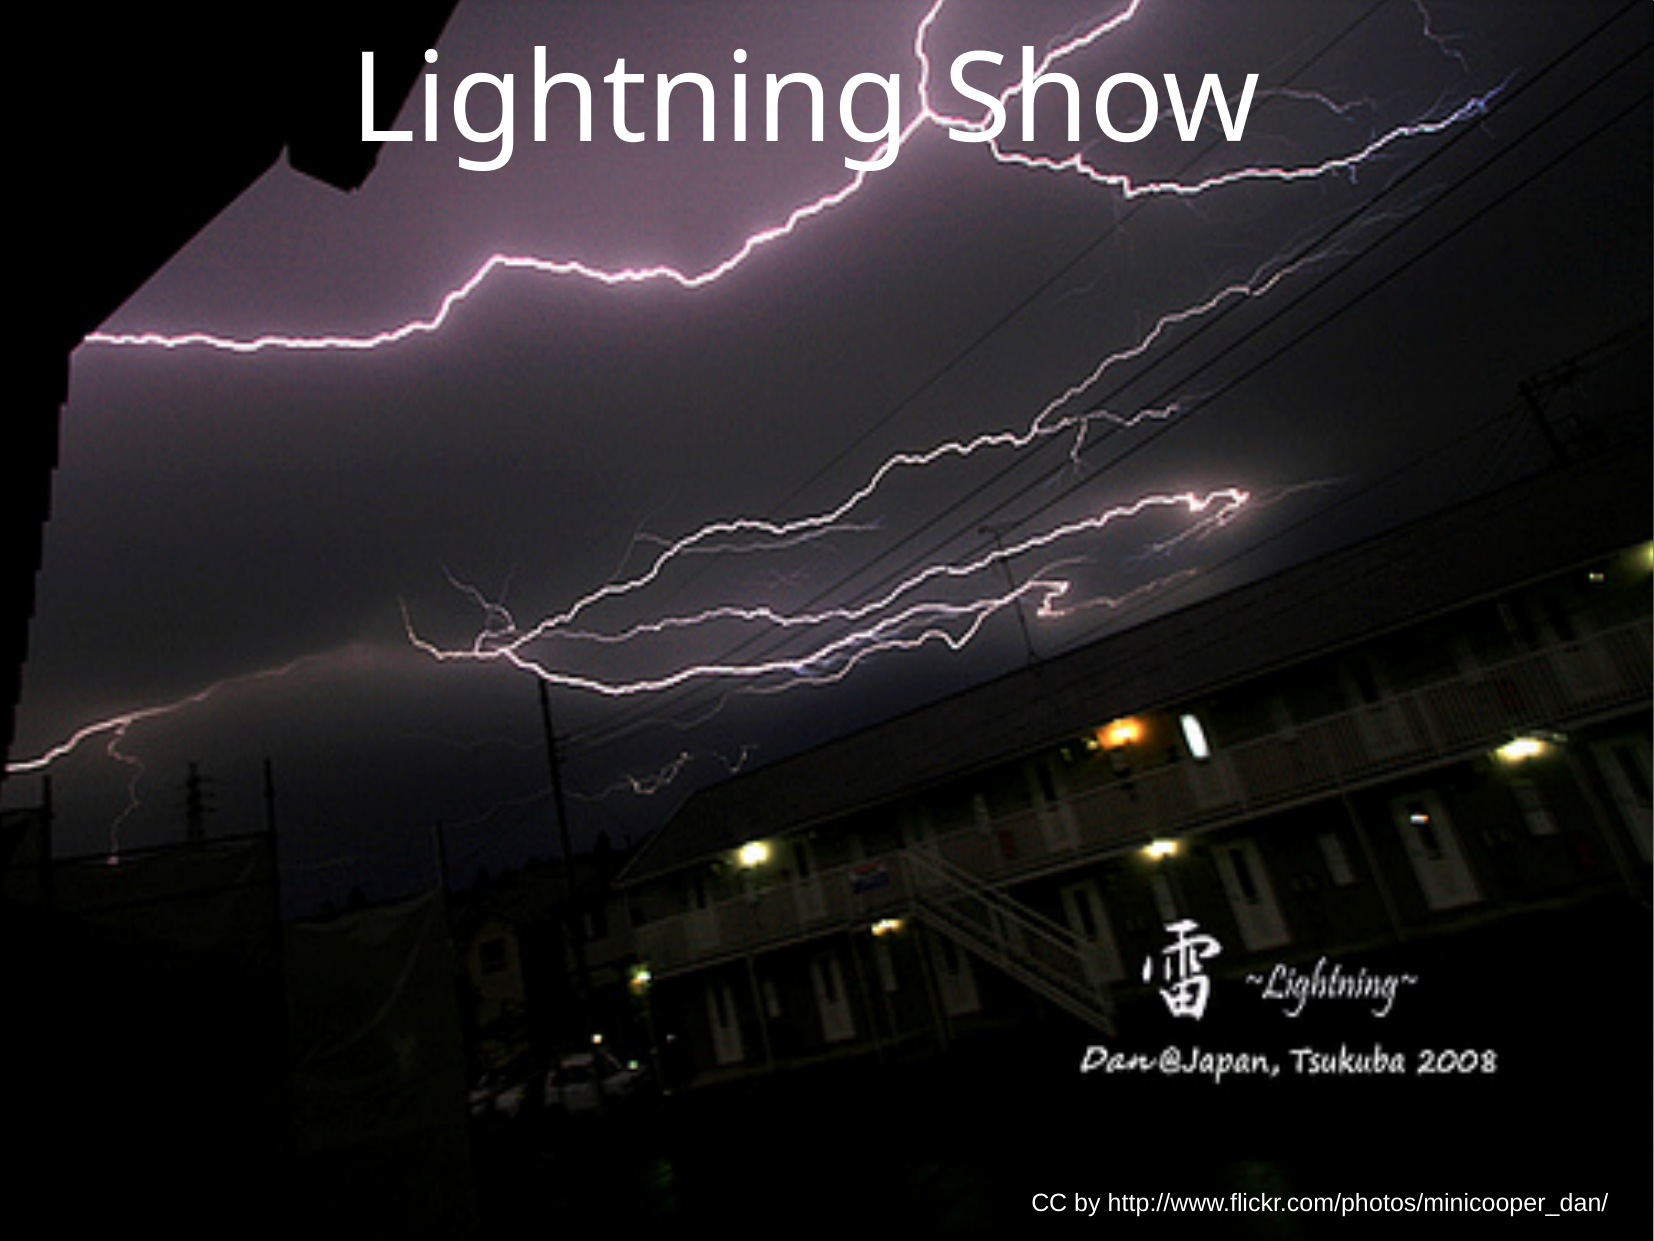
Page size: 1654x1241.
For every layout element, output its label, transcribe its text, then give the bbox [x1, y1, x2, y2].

text_box Lightning Show [335, 0, 1241, 154]
text_box CC by http://www.flickr.com/photos/minicooper_dan/ [1016, 1181, 1625, 1224]
picture [0, 0, 1654, 1241]
